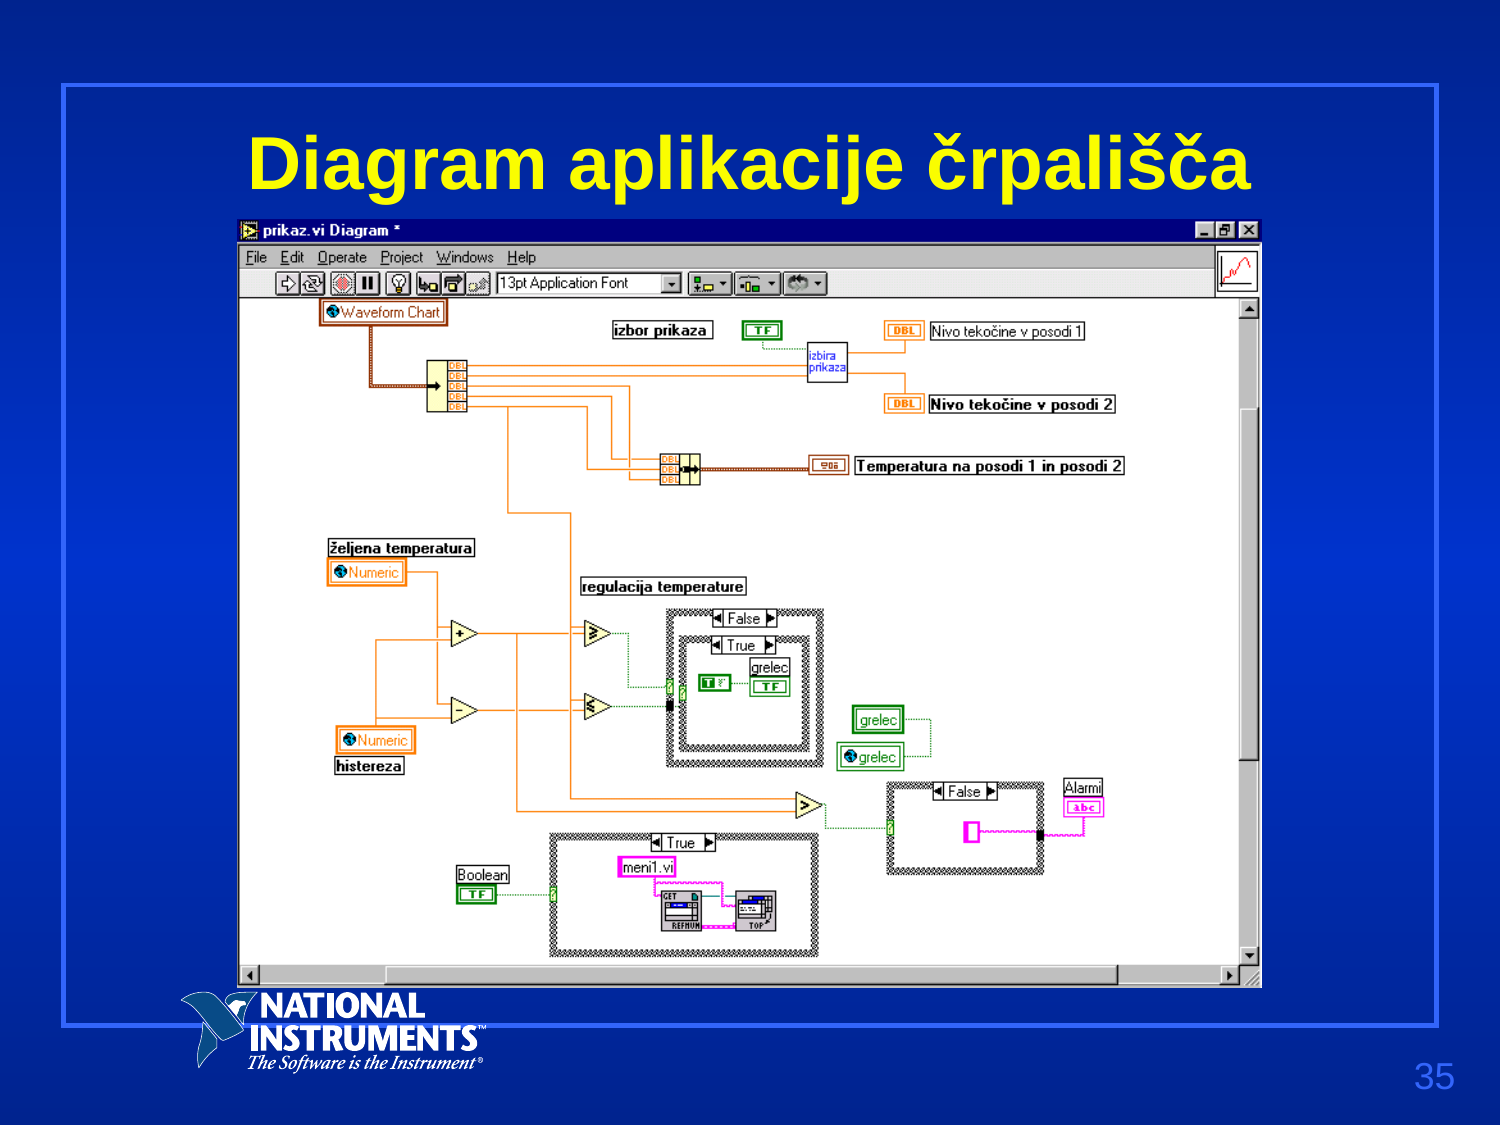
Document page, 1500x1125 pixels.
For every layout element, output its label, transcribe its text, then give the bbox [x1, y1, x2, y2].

title Diagram aplikacije črpališča [83, 110, 1417, 210]
picture [237, 219, 1262, 988]
